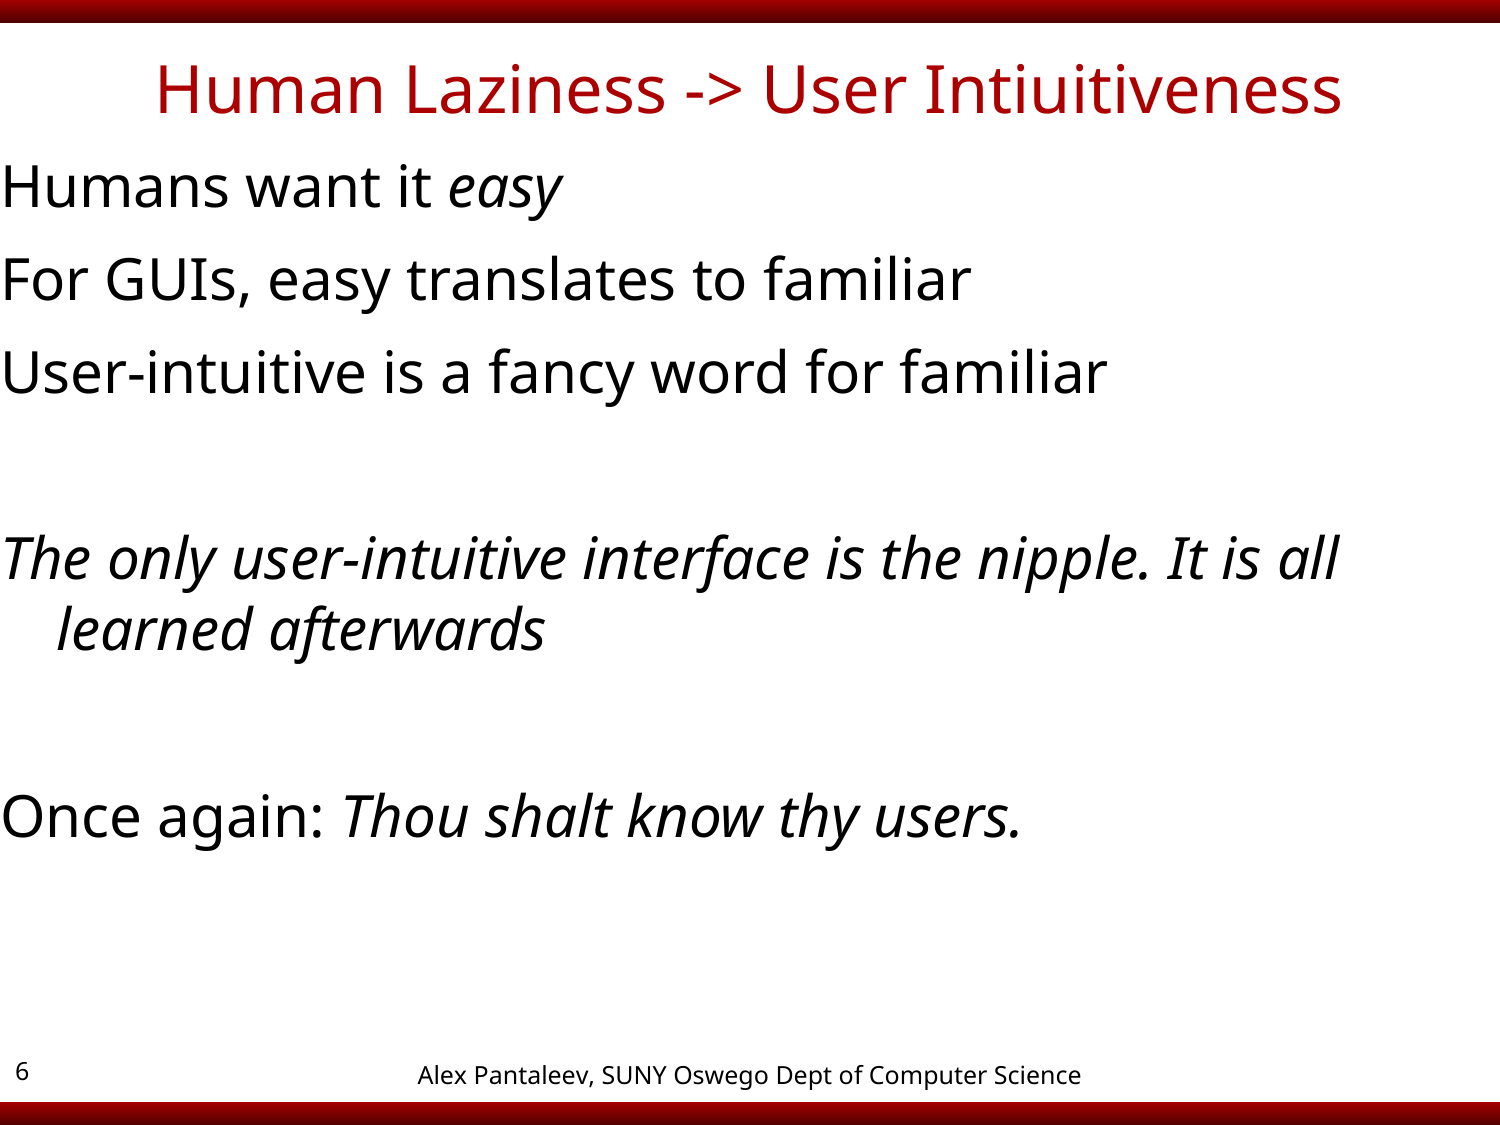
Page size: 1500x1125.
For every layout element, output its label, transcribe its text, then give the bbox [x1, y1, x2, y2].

title Human Laziness -> User Intiuitiveness [0, 24, 1500, 150]
list Humans want it easy For GUIs, easy translates to familiar User-intuitive is a fancy word for familiar The only user-intuitive interface is the nipple. It is all learned afterwards Once again: Thou shalt know thy users. [0, 149, 1476, 1063]
